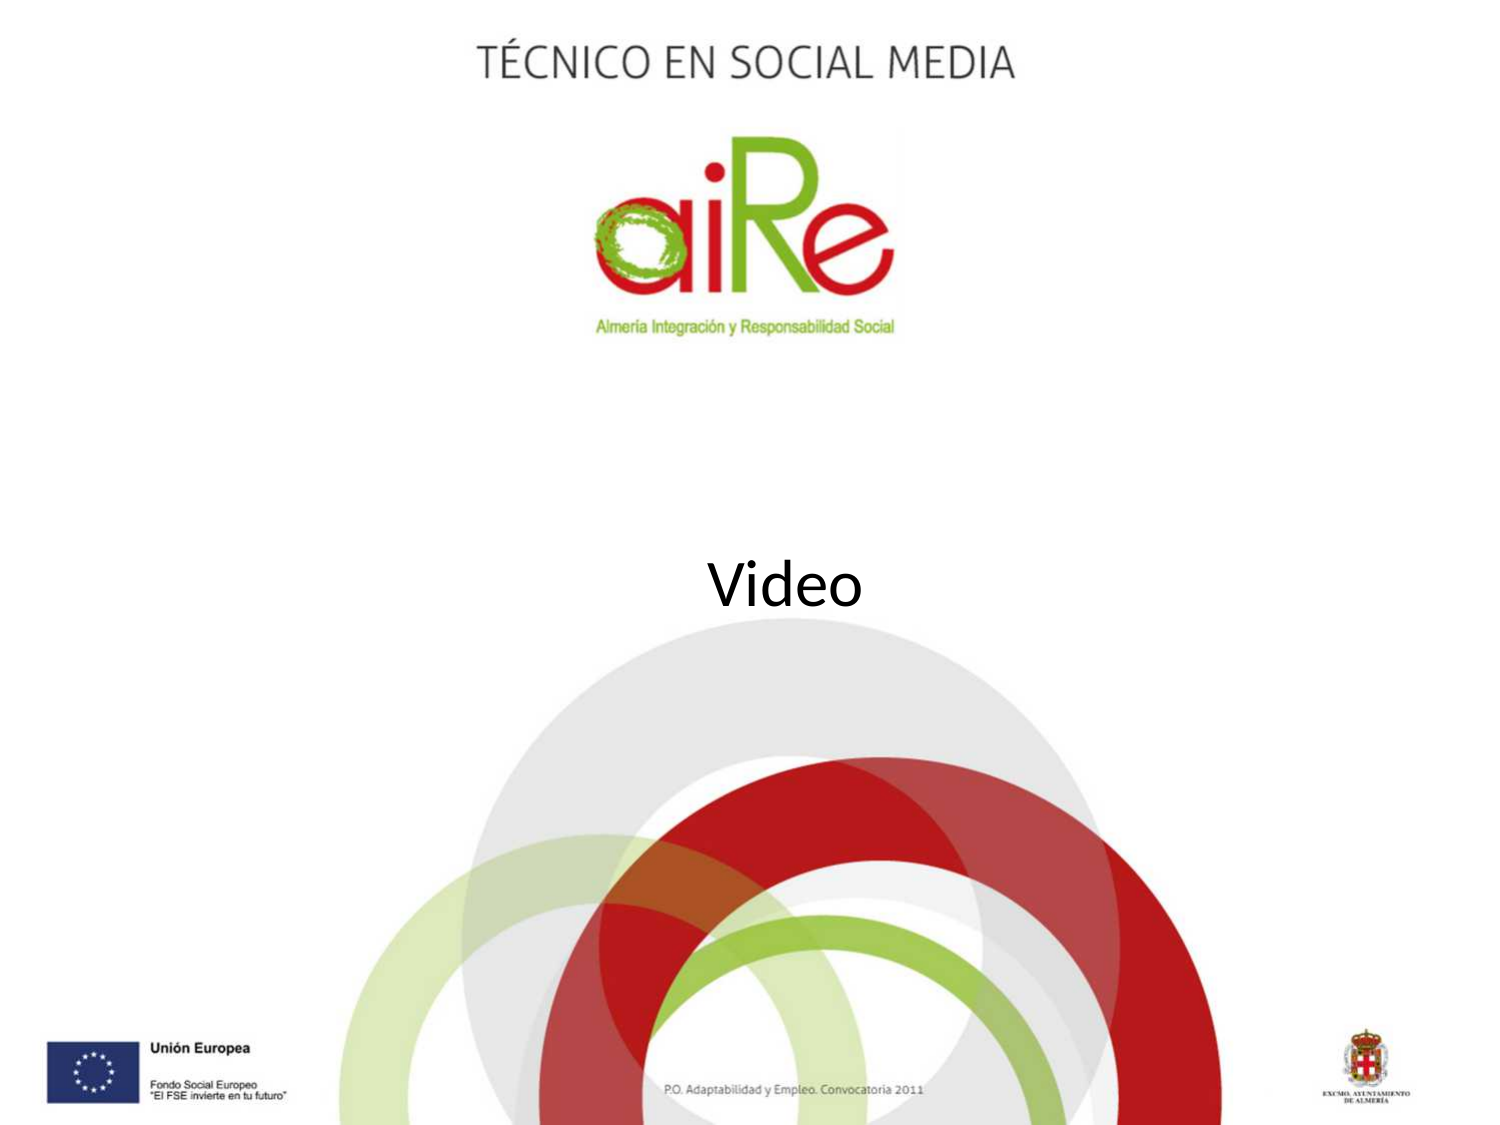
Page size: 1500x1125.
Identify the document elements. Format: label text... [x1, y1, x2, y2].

list Video [75, 263, 1425, 916]
picture [0, 0, 1500, 1125]
